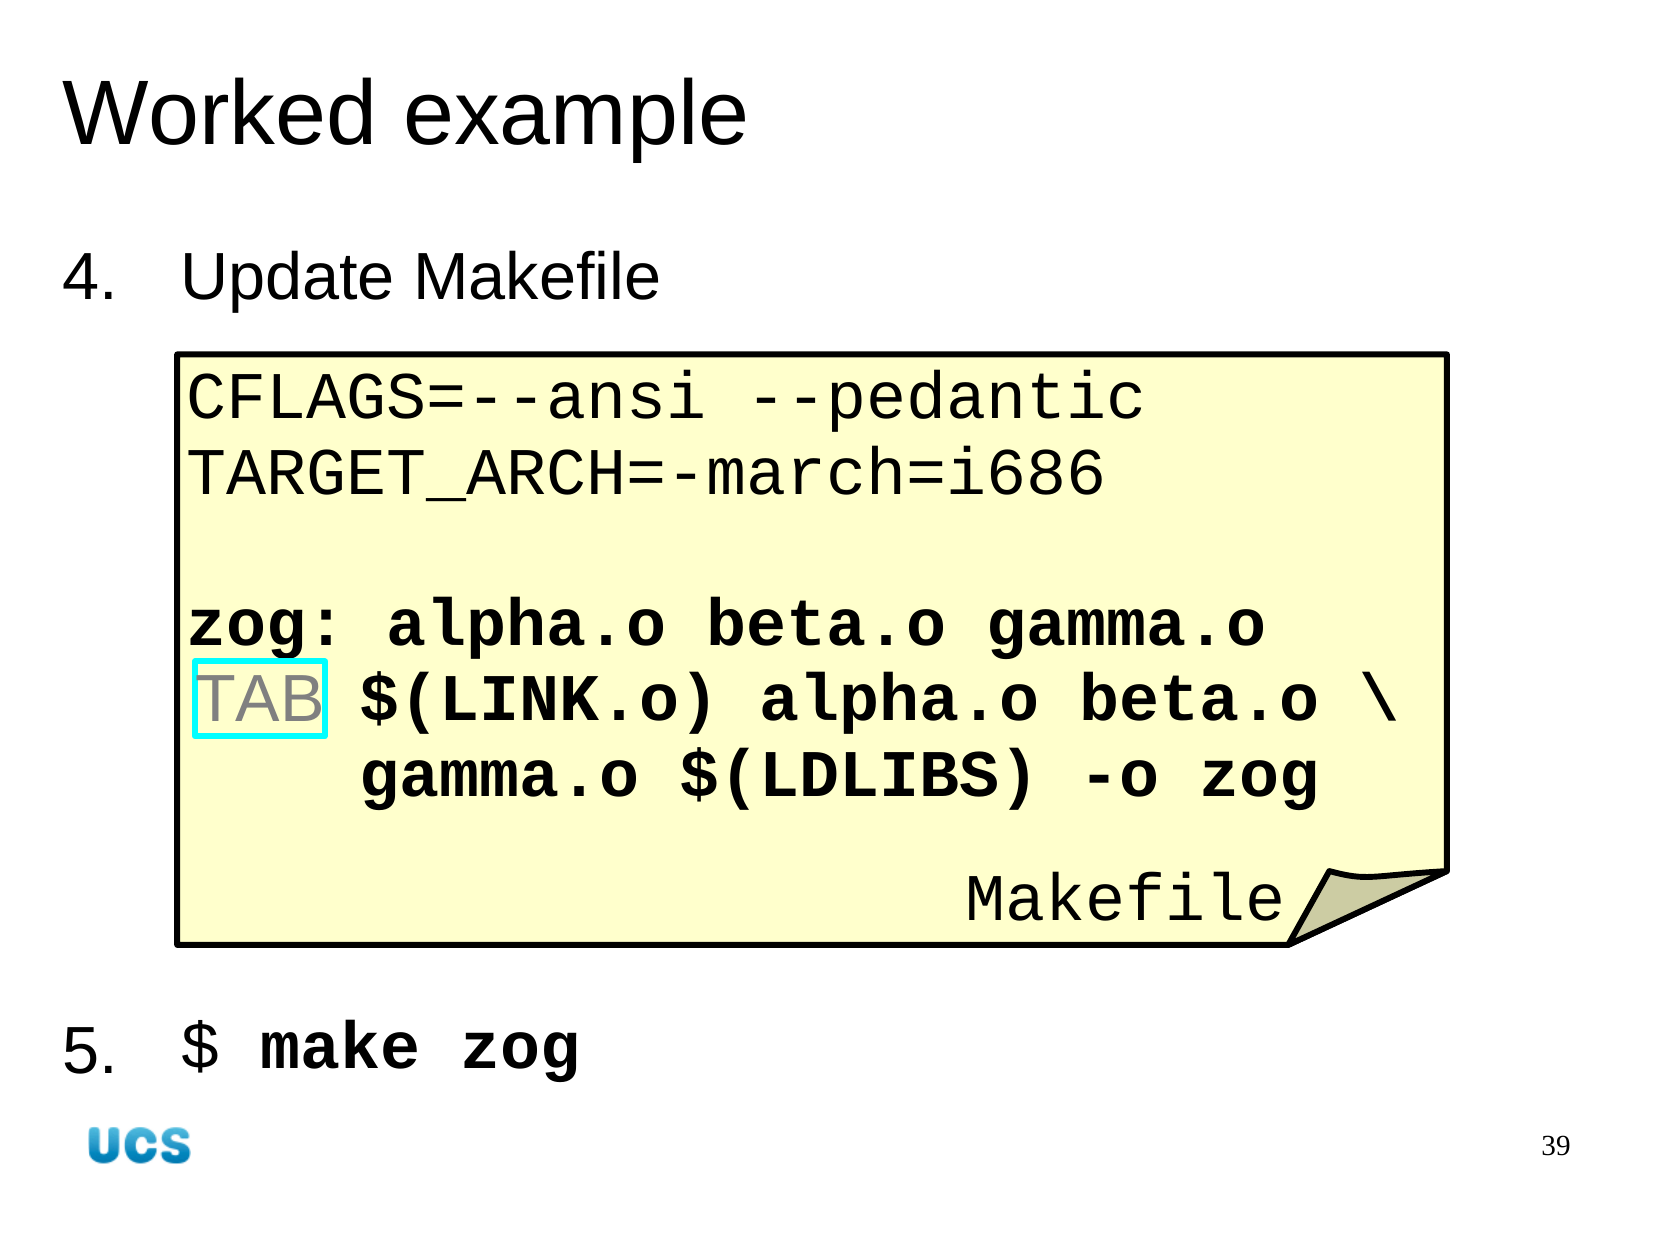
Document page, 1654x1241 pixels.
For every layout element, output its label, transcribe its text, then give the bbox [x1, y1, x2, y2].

picture [88, 1126, 191, 1165]
text_box 5. [59, 1009, 121, 1091]
text_box TAB [194, 661, 325, 737]
text_box 4. [59, 236, 121, 317]
text_box $ make zog [177, 1009, 584, 1092]
text_box Makefile [962, 862, 1289, 944]
text_box Worked example [59, 59, 754, 168]
text_box CFLAGS=--ansi --pedantic TARGET_ARCH=-march=i686 zog: alpha.o beta.o gamma.o $(LINK.o) alpha.o beta.o \ gamma.o $(LDLIBS) -o zog [177, 354, 1447, 945]
text_box Update Makefile [177, 236, 667, 317]
